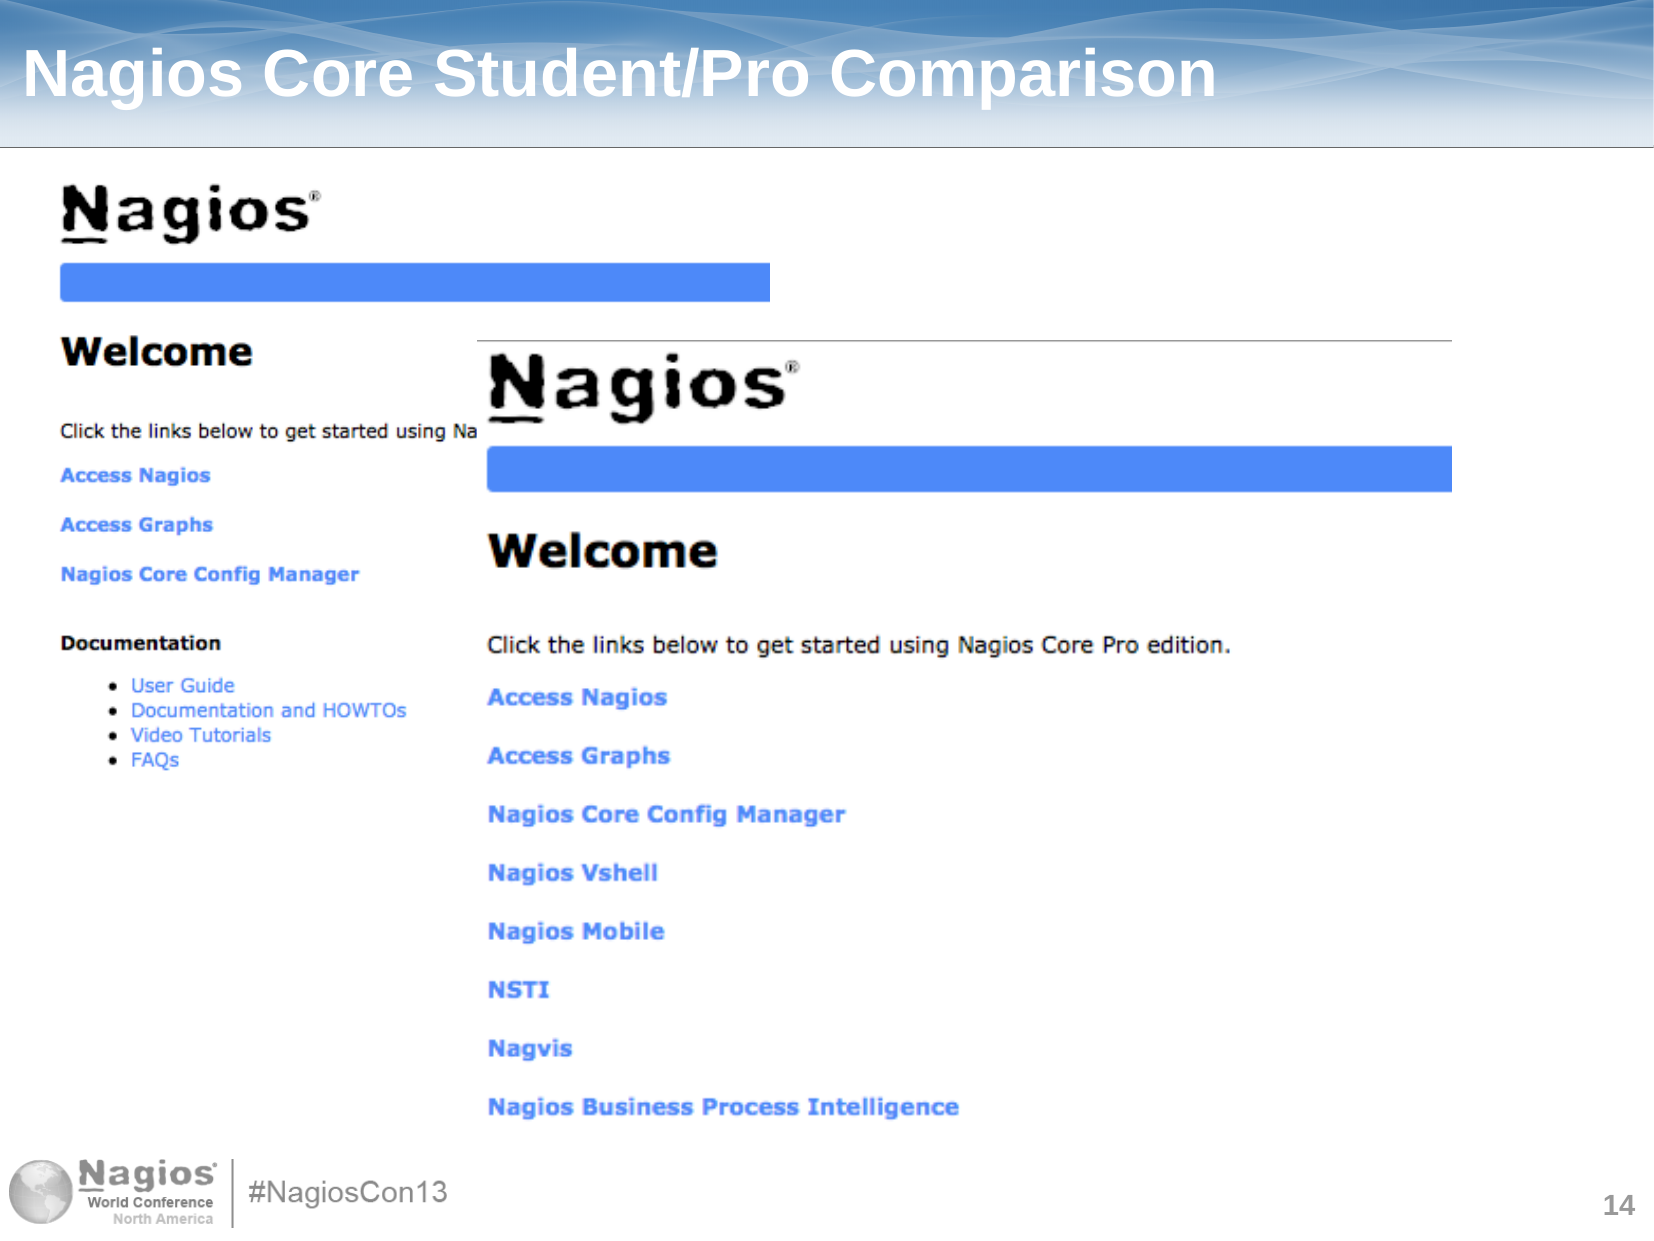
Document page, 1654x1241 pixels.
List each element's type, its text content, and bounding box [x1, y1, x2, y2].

picture [57, 175, 1452, 1172]
title Nagios Core Student/Pro Comparison [22, 36, 1228, 186]
picture [9, 1159, 453, 1228]
picture [0, 0, 1654, 147]
